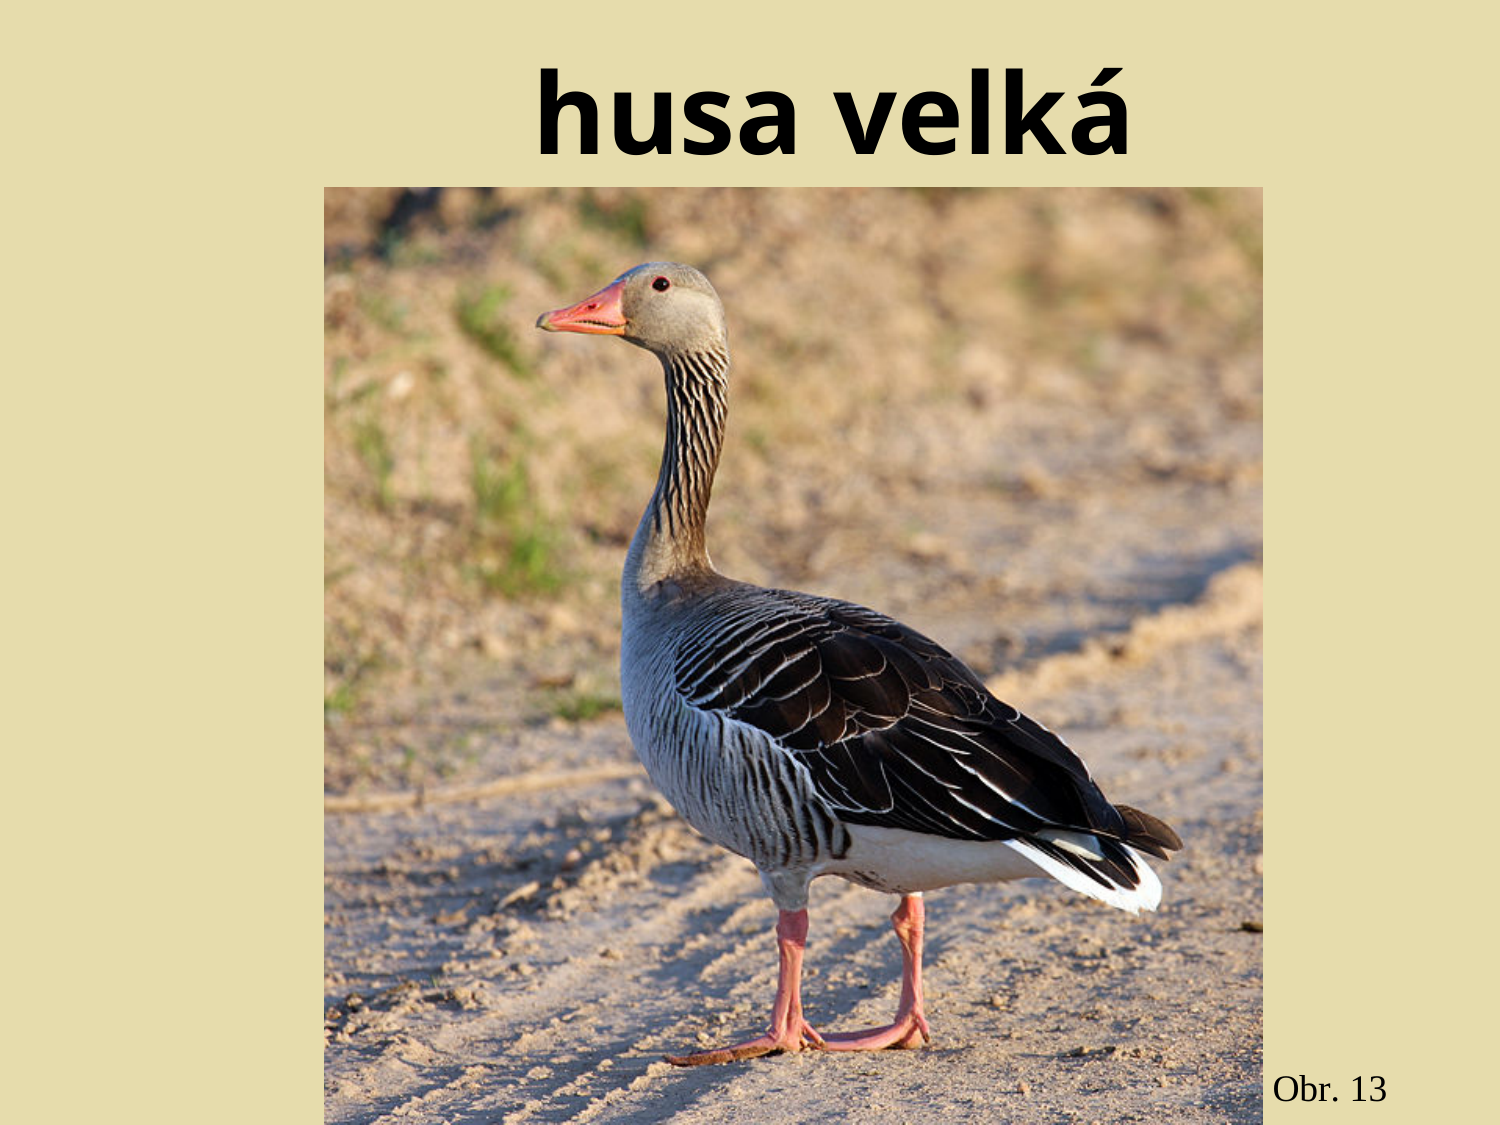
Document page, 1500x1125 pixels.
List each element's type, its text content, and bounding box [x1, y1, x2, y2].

text_box Obr. 13 [1257, 1056, 1459, 1118]
picture [324, 187, 1263, 1125]
title husa velká [194, 0, 1474, 185]
